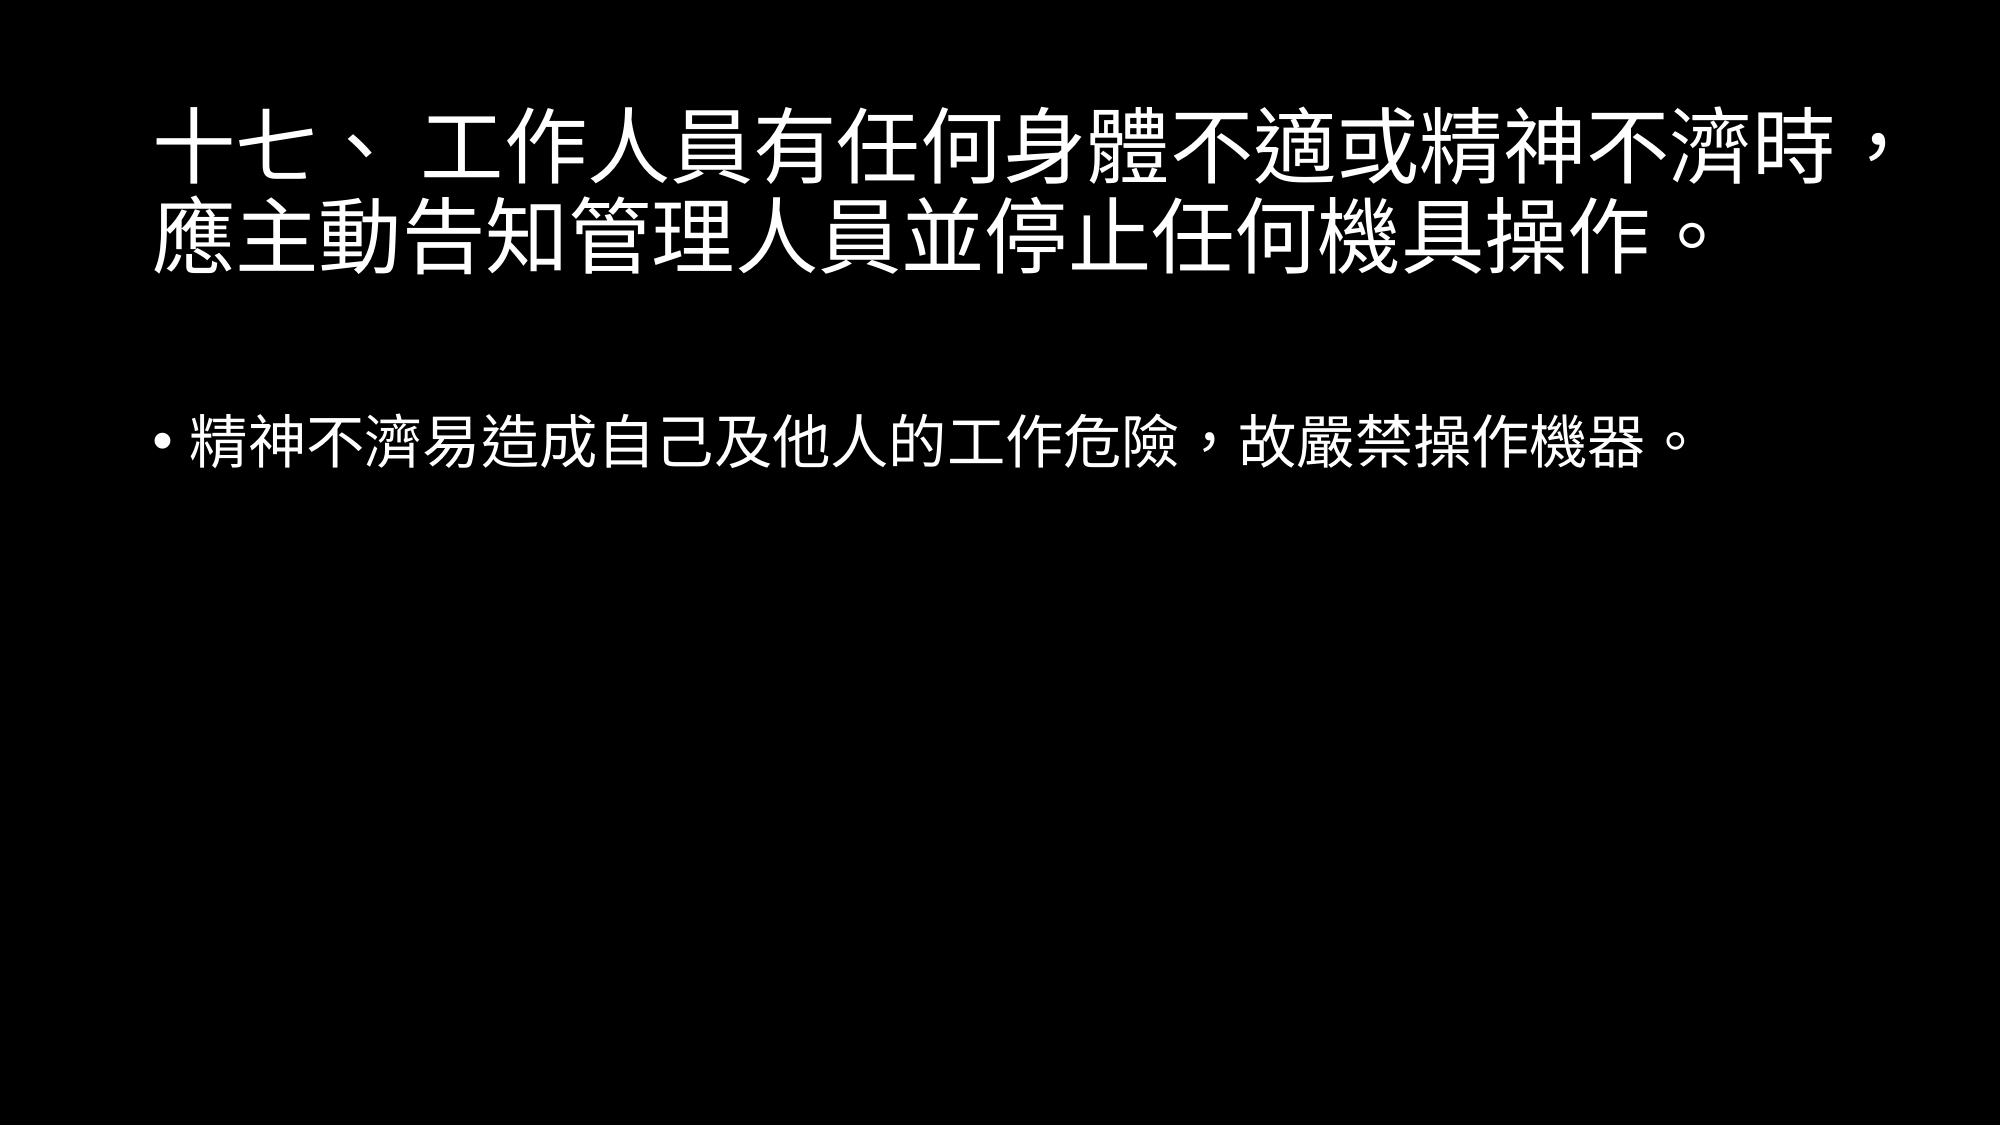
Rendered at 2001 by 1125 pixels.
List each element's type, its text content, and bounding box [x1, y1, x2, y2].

list 精神不濟易造成自己及他人的工作危險，故嚴禁操作機器。 [137, 405, 1863, 1014]
title 十七、 工作人員有任何身體不適或精神不濟時，應主動告知管理人員並停止任何機具操作。 [137, 59, 1863, 332]
